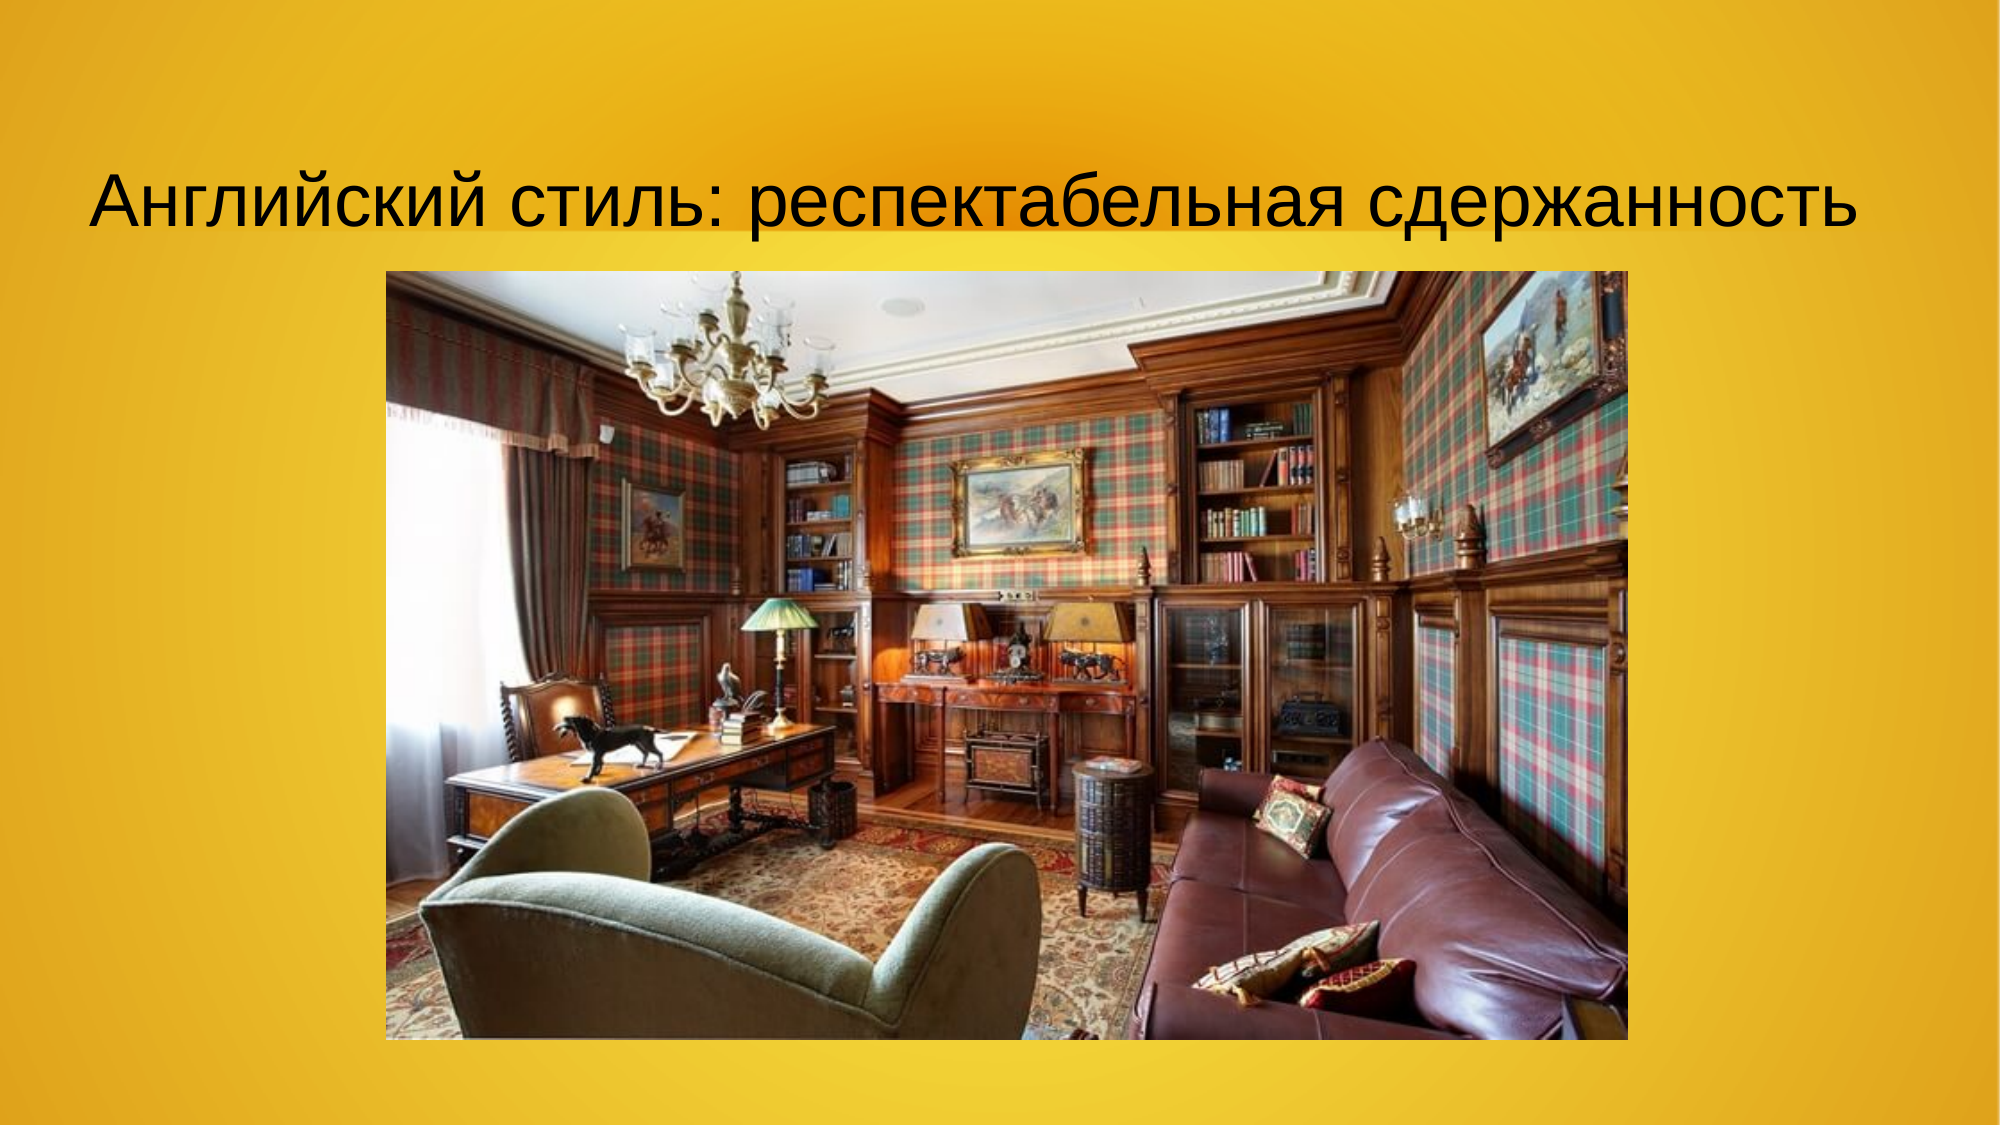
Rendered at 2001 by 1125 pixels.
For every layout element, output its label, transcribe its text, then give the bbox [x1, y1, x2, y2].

text_box Английский стиль: респектабельная сдержанность [89, 141, 1890, 432]
picture [0, 0, 2000, 1125]
